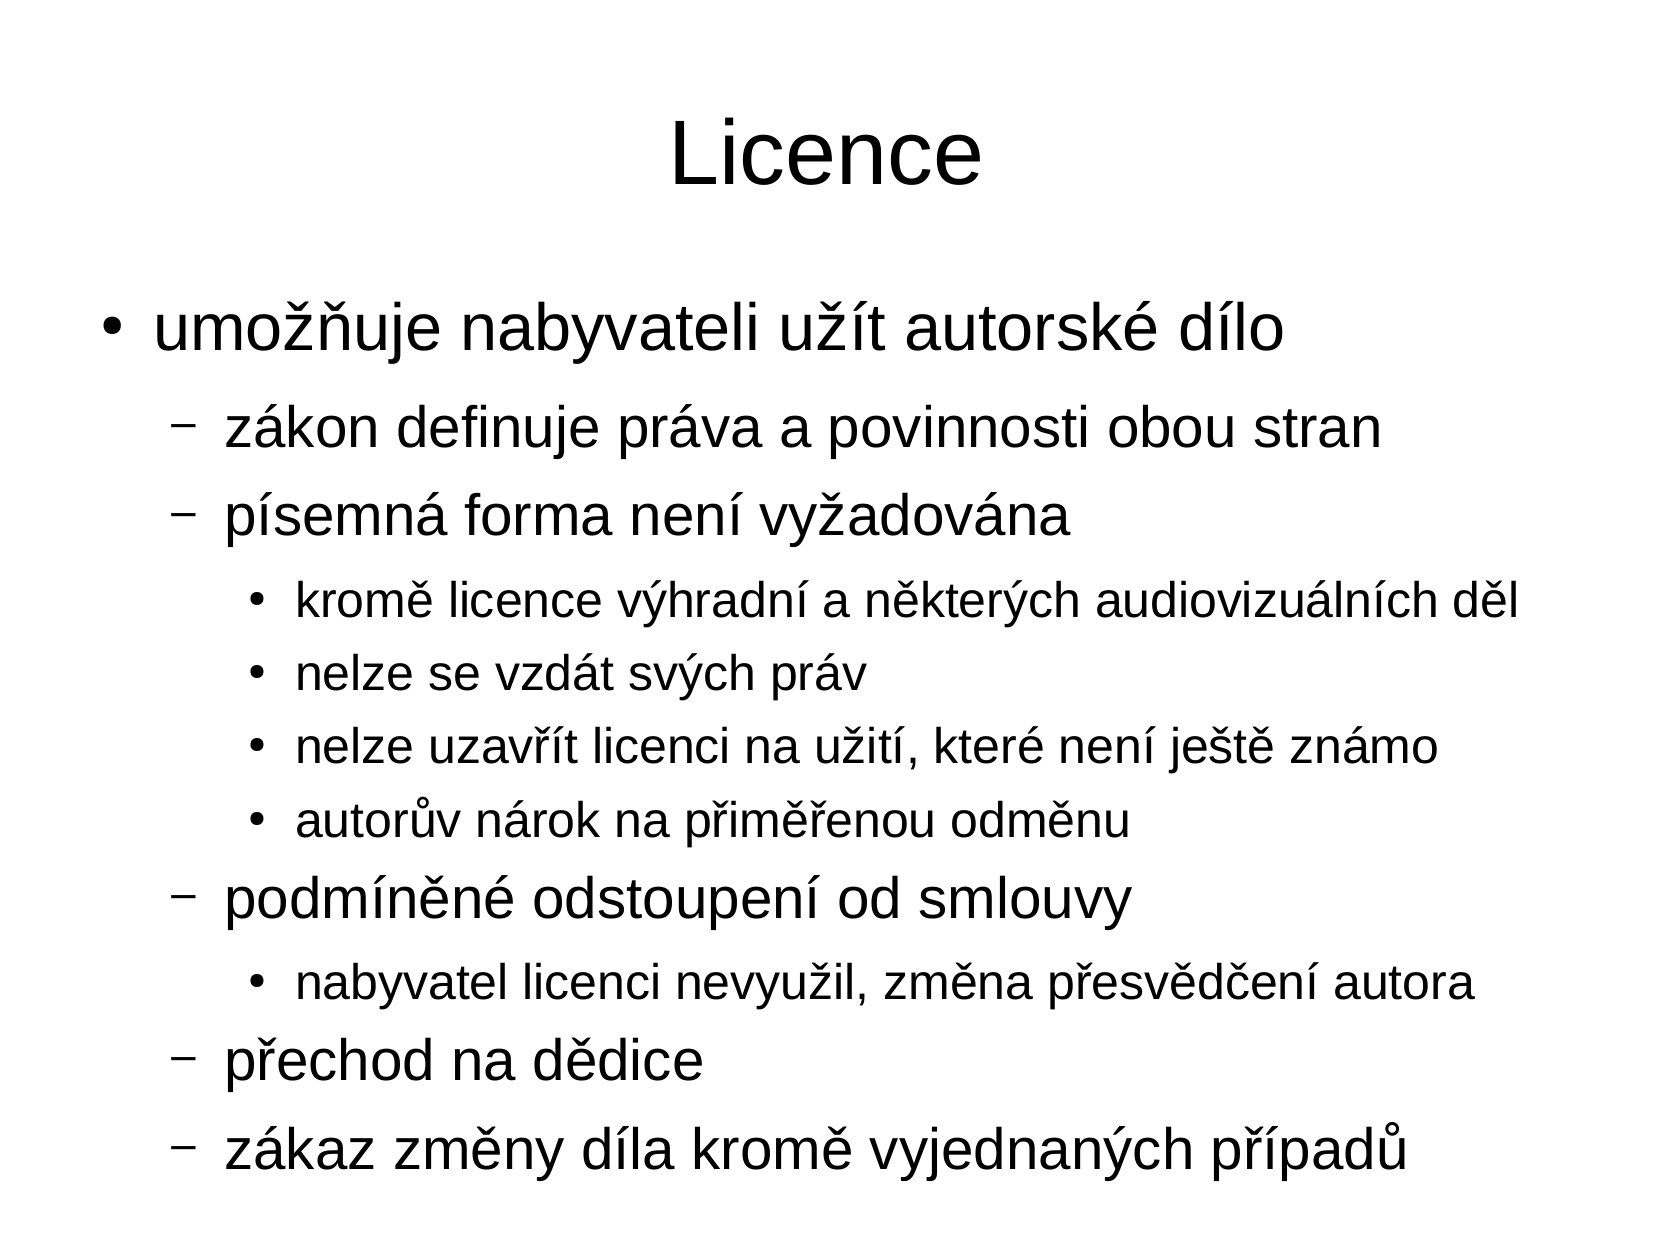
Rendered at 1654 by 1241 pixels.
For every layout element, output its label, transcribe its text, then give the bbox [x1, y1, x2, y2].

list umožňuje nabyvateli užít autorské dílo zákon definuje práva a povinnosti obou stran písemná forma není vyžadována kromě licence výhradní a některých audiovizuálních děl nelze se vzdát svých práv nelze uzavřít licenci na užití, které není ještě známo autorův nárok na přiměřenou odměnu podmíněné odstoupení od smlouvy nabyvatel licenci nevyužil, změna přesvědčení autora přechod na dědice zákaz změny díla kromě vyjednaných případů [82, 290, 1538, 1193]
title Licence [82, 49, 1571, 257]
